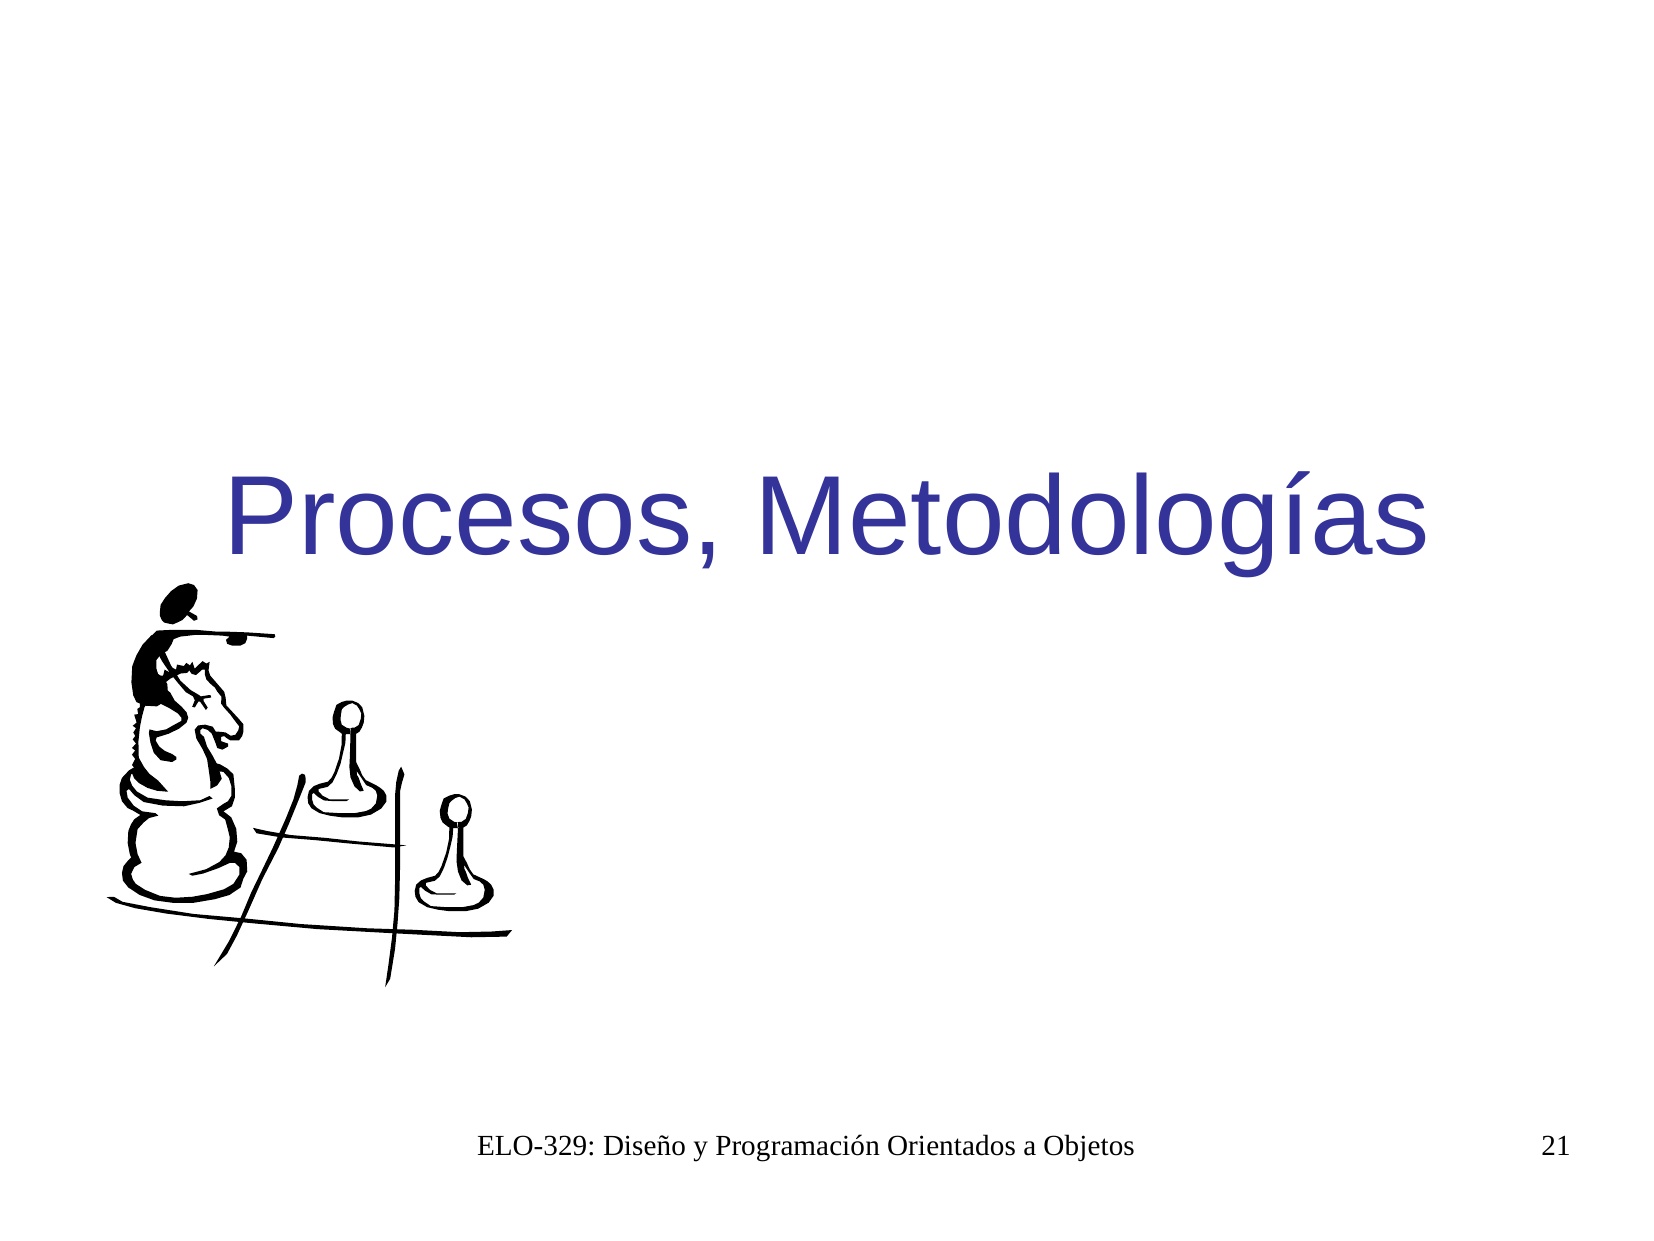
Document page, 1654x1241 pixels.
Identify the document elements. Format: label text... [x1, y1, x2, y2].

subtitle Procesos, Metodologías [82, 43, 1571, 988]
picture [106, 583, 513, 988]
